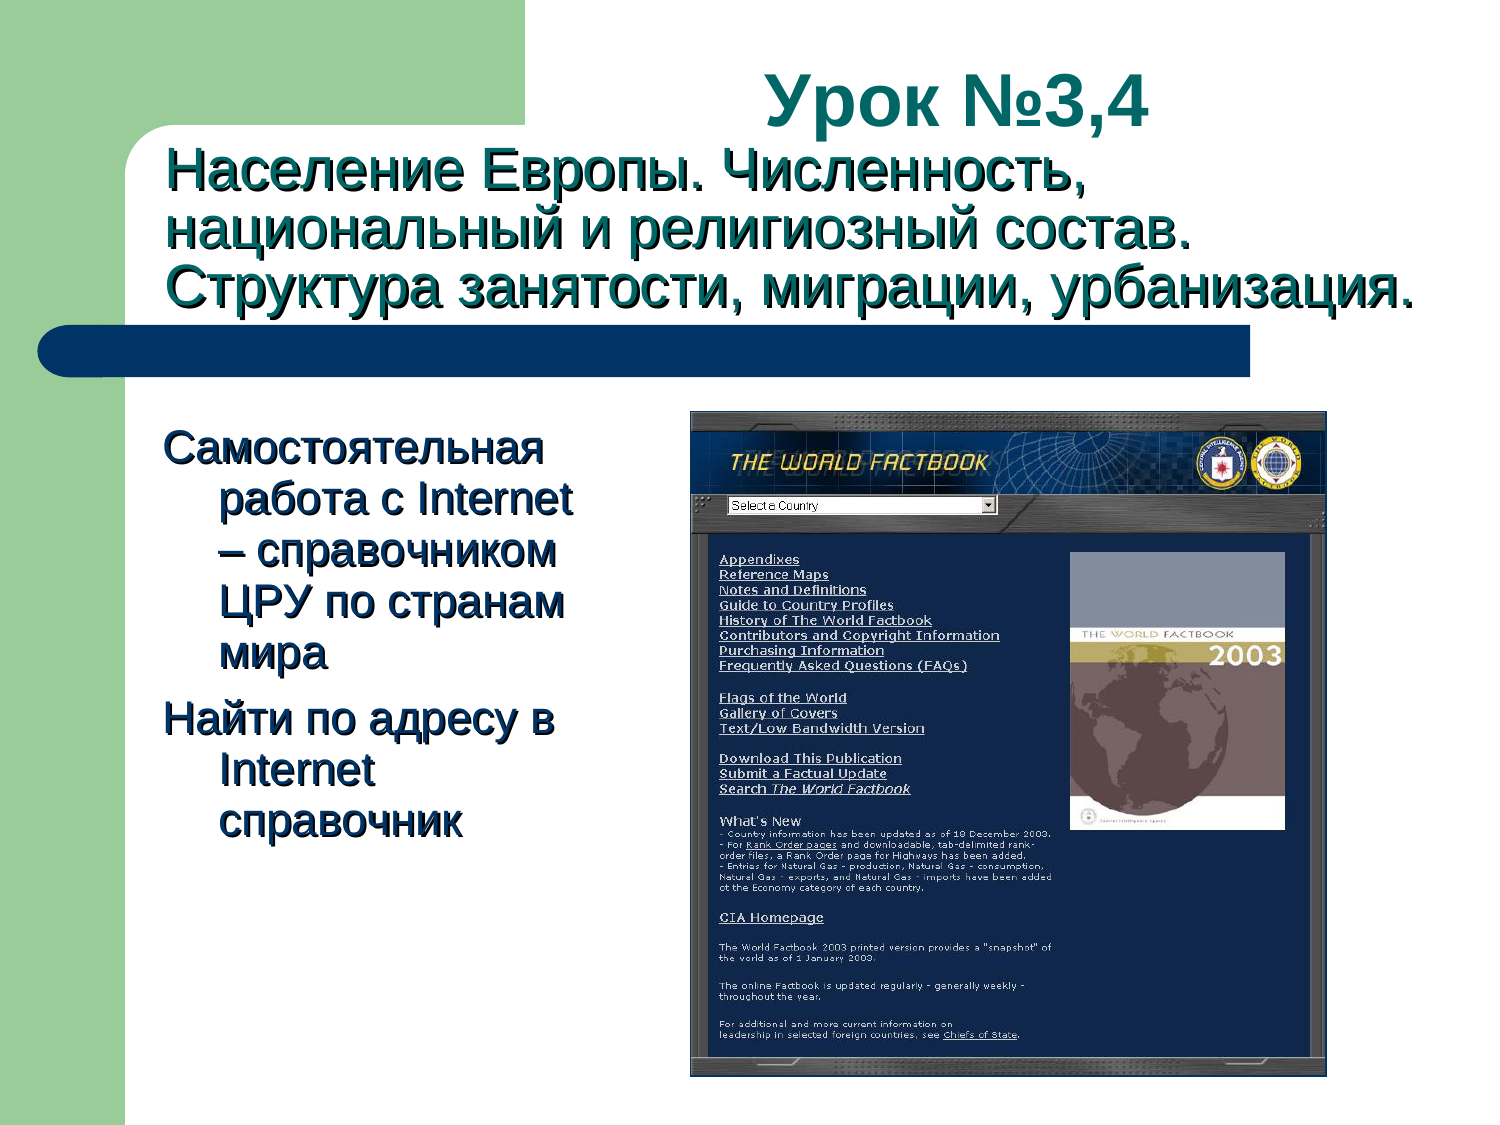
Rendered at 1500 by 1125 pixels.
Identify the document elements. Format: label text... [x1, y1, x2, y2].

list Самостоятельная работа с Internet – справочником ЦРУ по странам мира Найти по адресу в Internet справочник [147, 413, 598, 1001]
title Урок №3,4 Население Европы. Численность, национальный и религиозный состав. Структура занятости, миграции, урбанизация. [149, 0, 1463, 325]
picture [691, 412, 1326, 1075]
